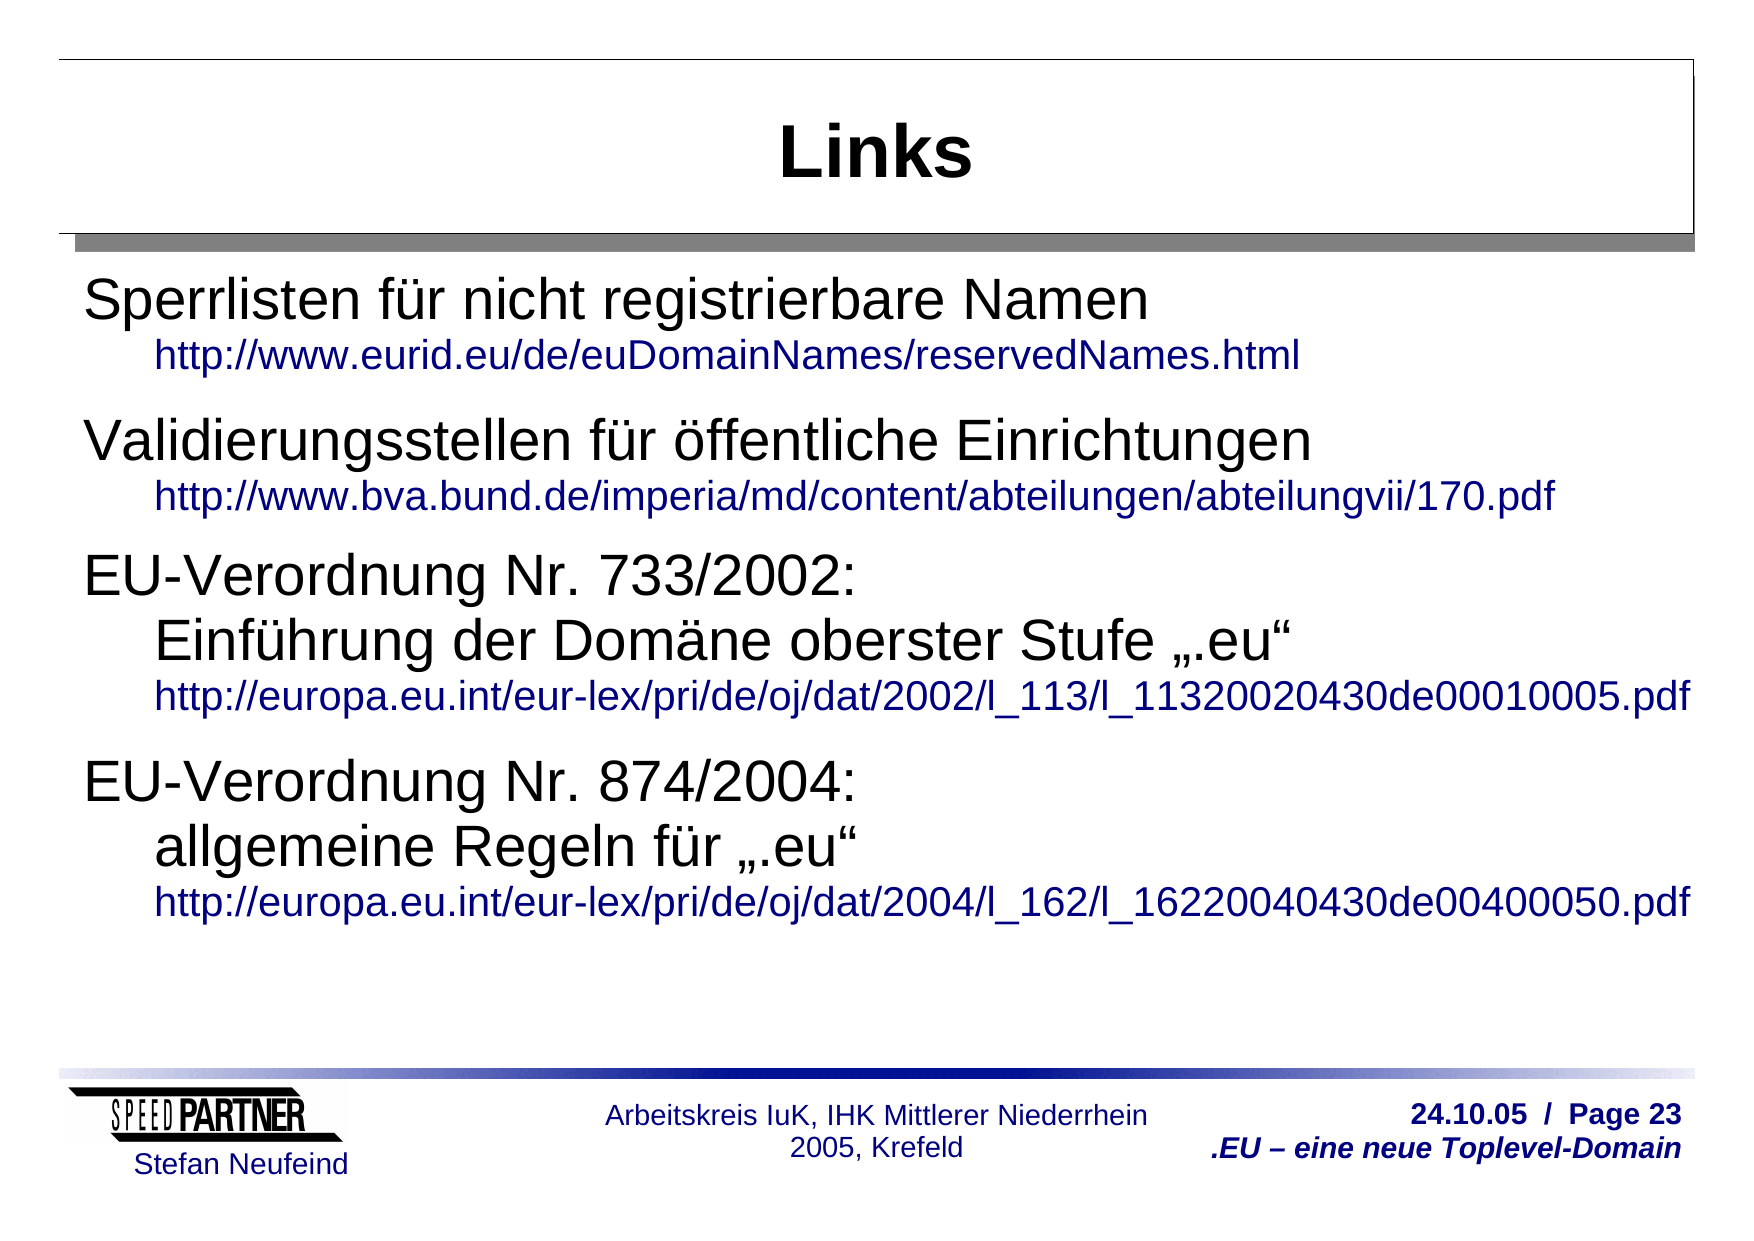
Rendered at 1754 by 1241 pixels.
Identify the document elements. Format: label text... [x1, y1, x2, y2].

title Links [59, 59, 1695, 244]
picture [59, 1068, 1695, 1079]
list Sperrlisten für nicht registrierbare Namen http://www.eurid.eu/de/euDomainNames/reservedNames.html Validierungsstellen für öffentliche Einrichtungen http://www.bva.bund.de/imperia/md/content/abteilungen/abteilungvii/170.pdf EU-Verordnung Nr. 733/2002: Einführung der Domäne oberster Stufe „.eu“ http://europa.eu.int/eur-lex/pri/de/oj/dat/2002/l_113/l_11320020430de00010005.pdf EU-Verordnung Nr. 874/2004: allgemeine Regeln für „.eu“ http://europa.eu.int/eur-lex/pri/de/oj/dat/2004/l_162/l_16220040430de00400050.pdf [71, 266, 1695, 1049]
picture [64, 1082, 348, 1146]
